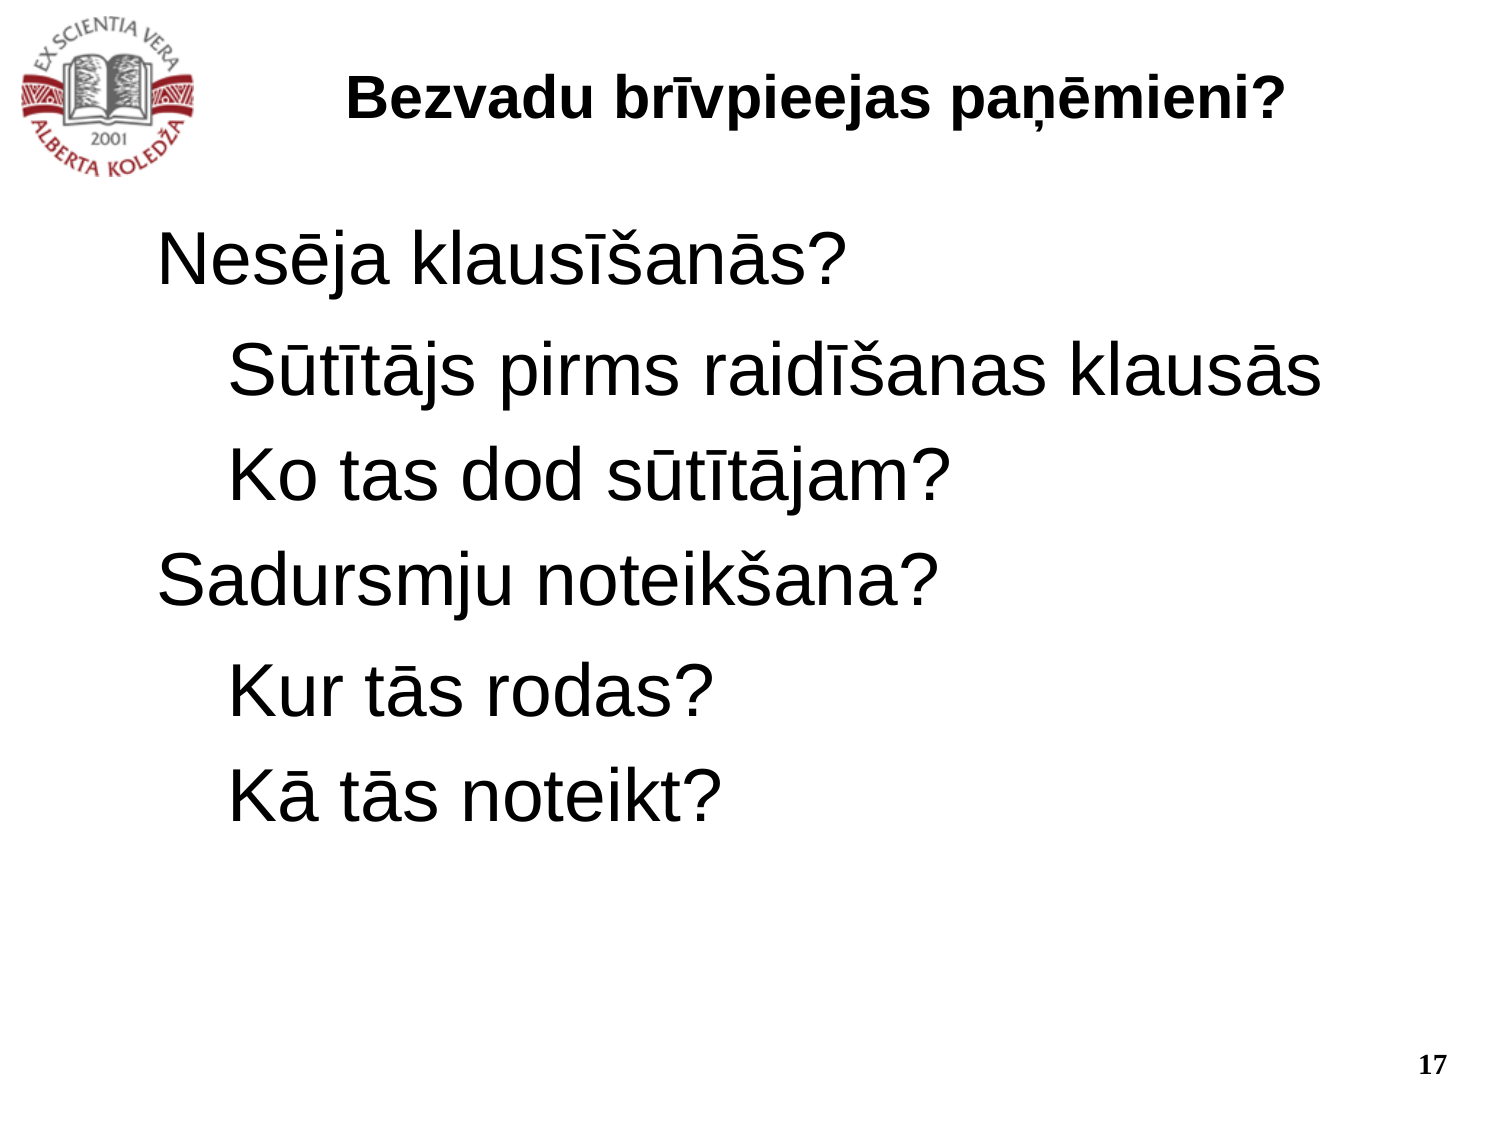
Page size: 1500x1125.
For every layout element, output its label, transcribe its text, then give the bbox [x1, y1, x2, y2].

text_box <skaitlis> [1312, 1037, 1463, 1101]
picture [21, 16, 194, 177]
list Nesēja klausīšanās? Sūtītājs pirms raidīšanas klausās Ko tas dod sūtītājam? Sadursmju noteikšana? Kur tās rodas? Kā tās noteikt? [85, 216, 1436, 1035]
title Bezvadu brīvpieejas paņēmieni? [187, 44, 1425, 150]
